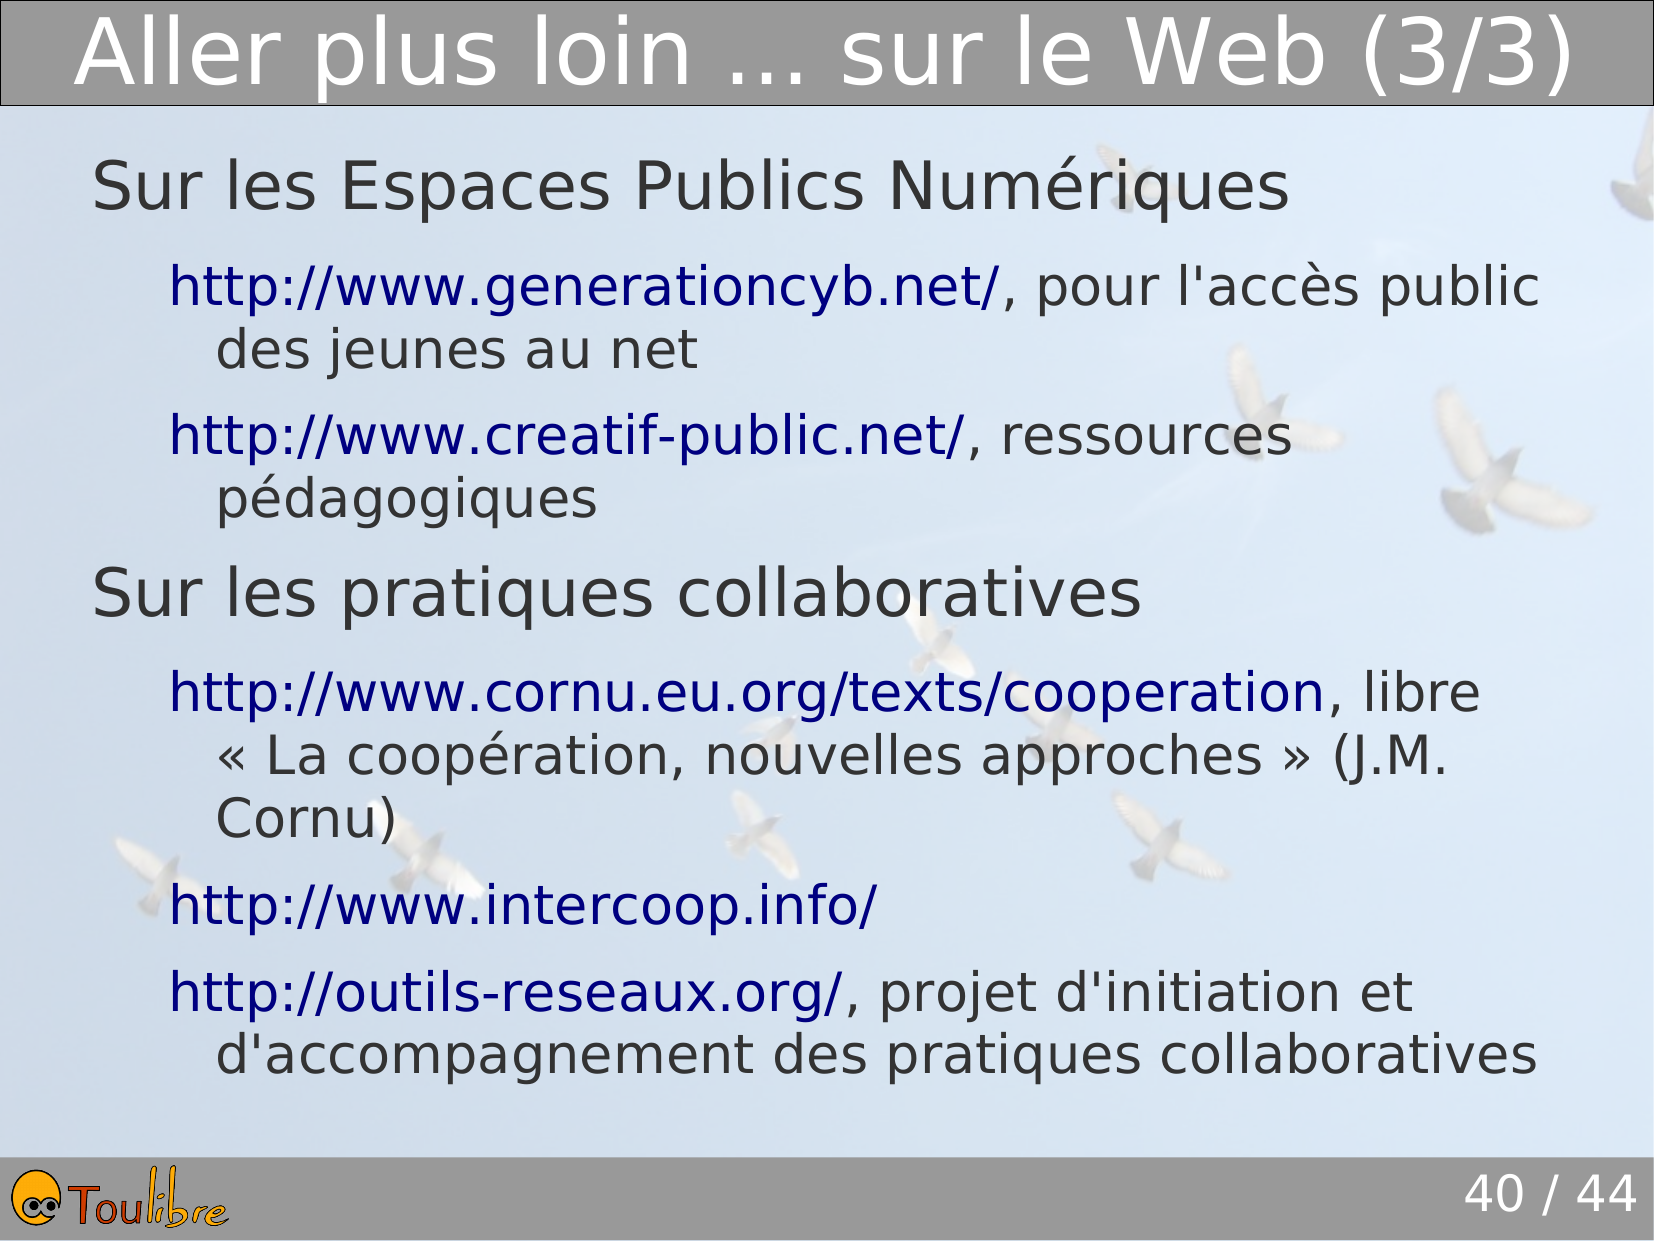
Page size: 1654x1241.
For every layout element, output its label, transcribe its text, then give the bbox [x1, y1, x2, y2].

picture [11, 1165, 229, 1228]
list Sur les Espaces Publics Numériques http://www.generationcyb.net/, pour l'accès public des jeunes au net http://www.creatif-public.net/, ressources pédagogiques Sur les pratiques collaboratives http://www.cornu.eu.org/texts/cooperation, libre « La coopération, nouvelles approches » (J.M. Cornu) http://www.intercoop.info/ http://outils-reseaux.org/, projet d'initiation et d'accompagnement des pratiques collaboratives [73, 147, 1595, 1094]
title Aller plus loin ... sur le Web (3/3) [0, 0, 1654, 107]
